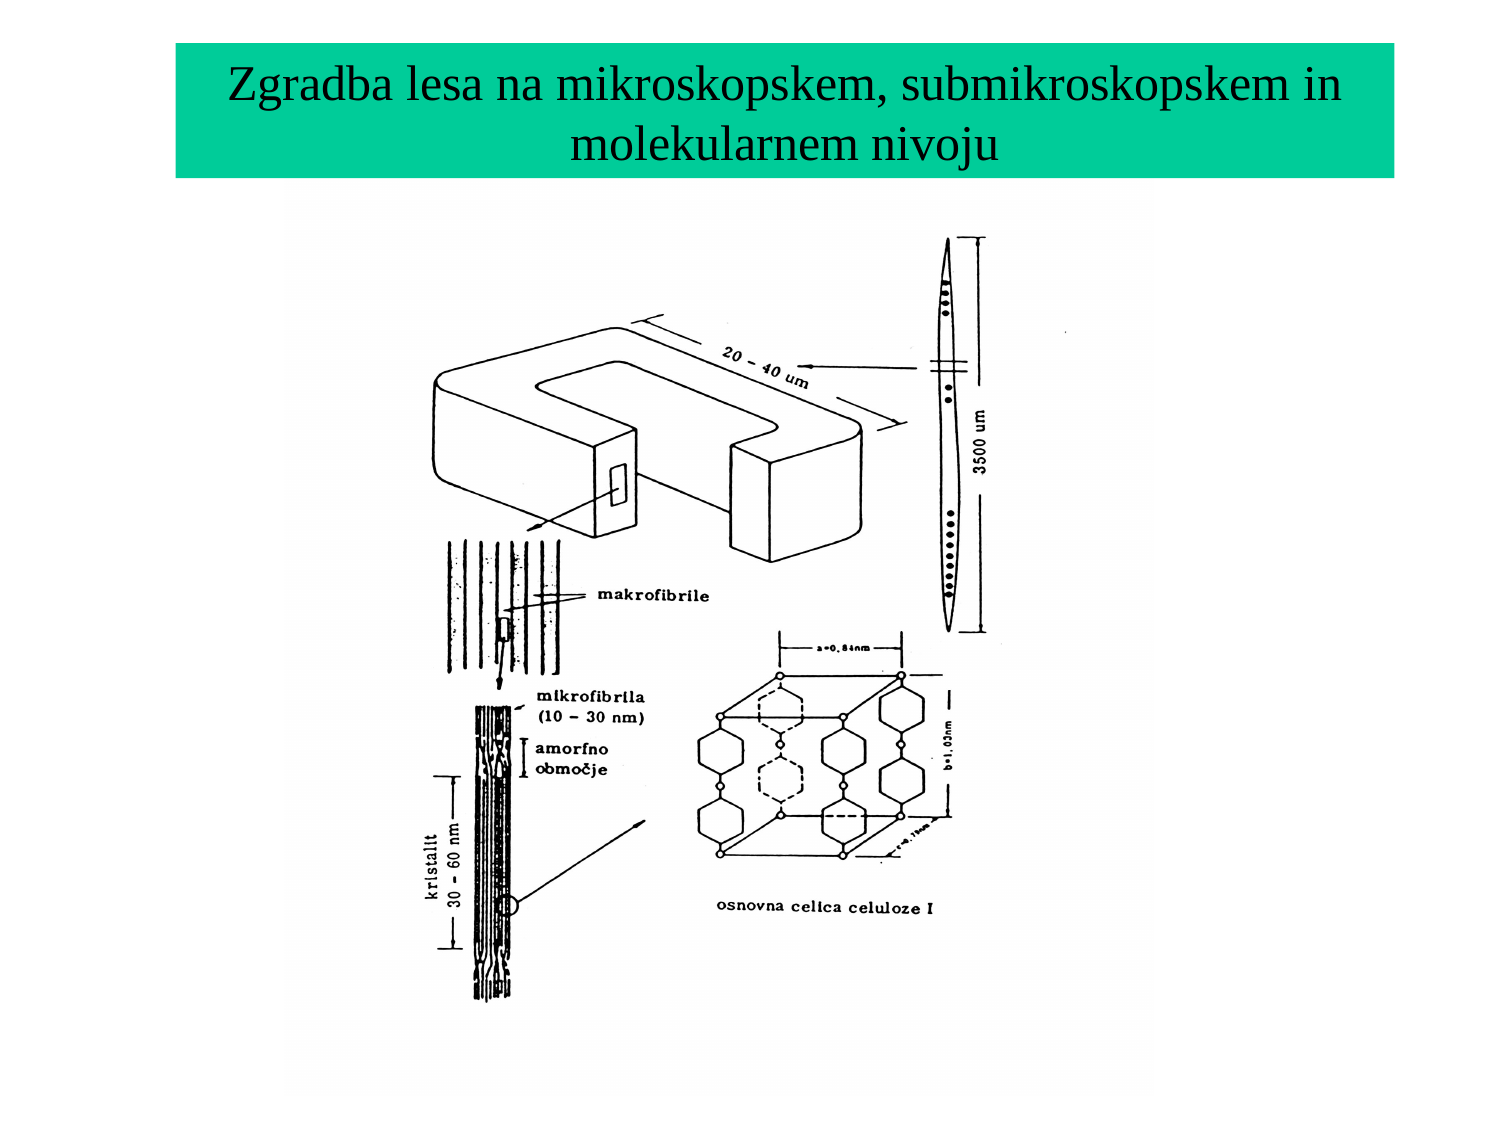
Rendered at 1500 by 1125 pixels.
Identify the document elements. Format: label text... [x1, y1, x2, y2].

picture [284, 179, 1154, 1096]
title Zgradba lesa na mikroskopskem, submikroskopskem in molekularnem nivoju [175, 43, 1395, 179]
